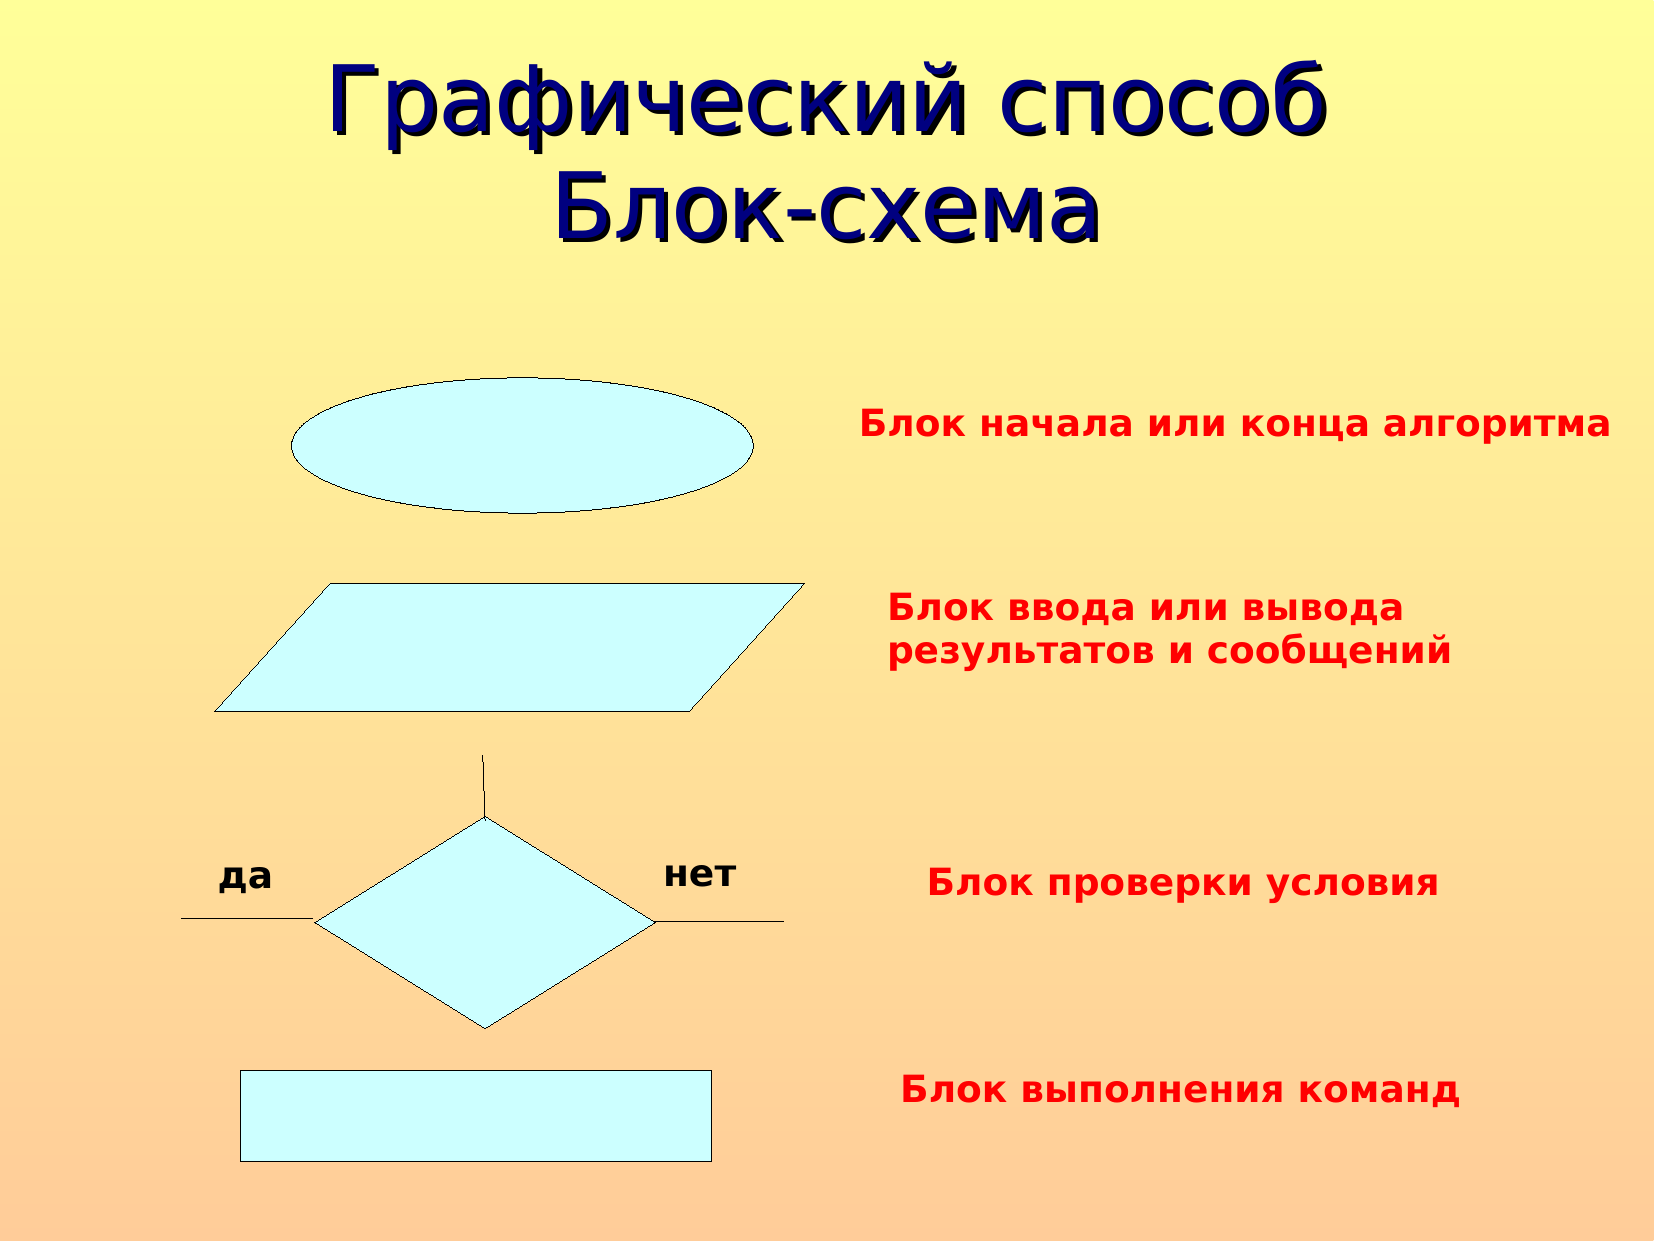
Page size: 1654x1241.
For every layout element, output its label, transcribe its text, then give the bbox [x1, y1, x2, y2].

text_box нет [648, 844, 833, 903]
text_box Блок проверки условия [911, 853, 1554, 912]
text_box [314, 816, 656, 1029]
text_box Блок начала или конца алгоритма [844, 394, 1633, 453]
title Графический способ Блок-схема [82, 45, 1571, 261]
text_box [240, 1070, 712, 1162]
text_box да [202, 846, 341, 905]
text_box [291, 377, 754, 514]
text_box Блок выполнения команд [885, 1060, 1621, 1119]
text_box Блок ввода или вывода результатов и сообщений [872, 578, 1584, 681]
text_box [214, 583, 805, 712]
